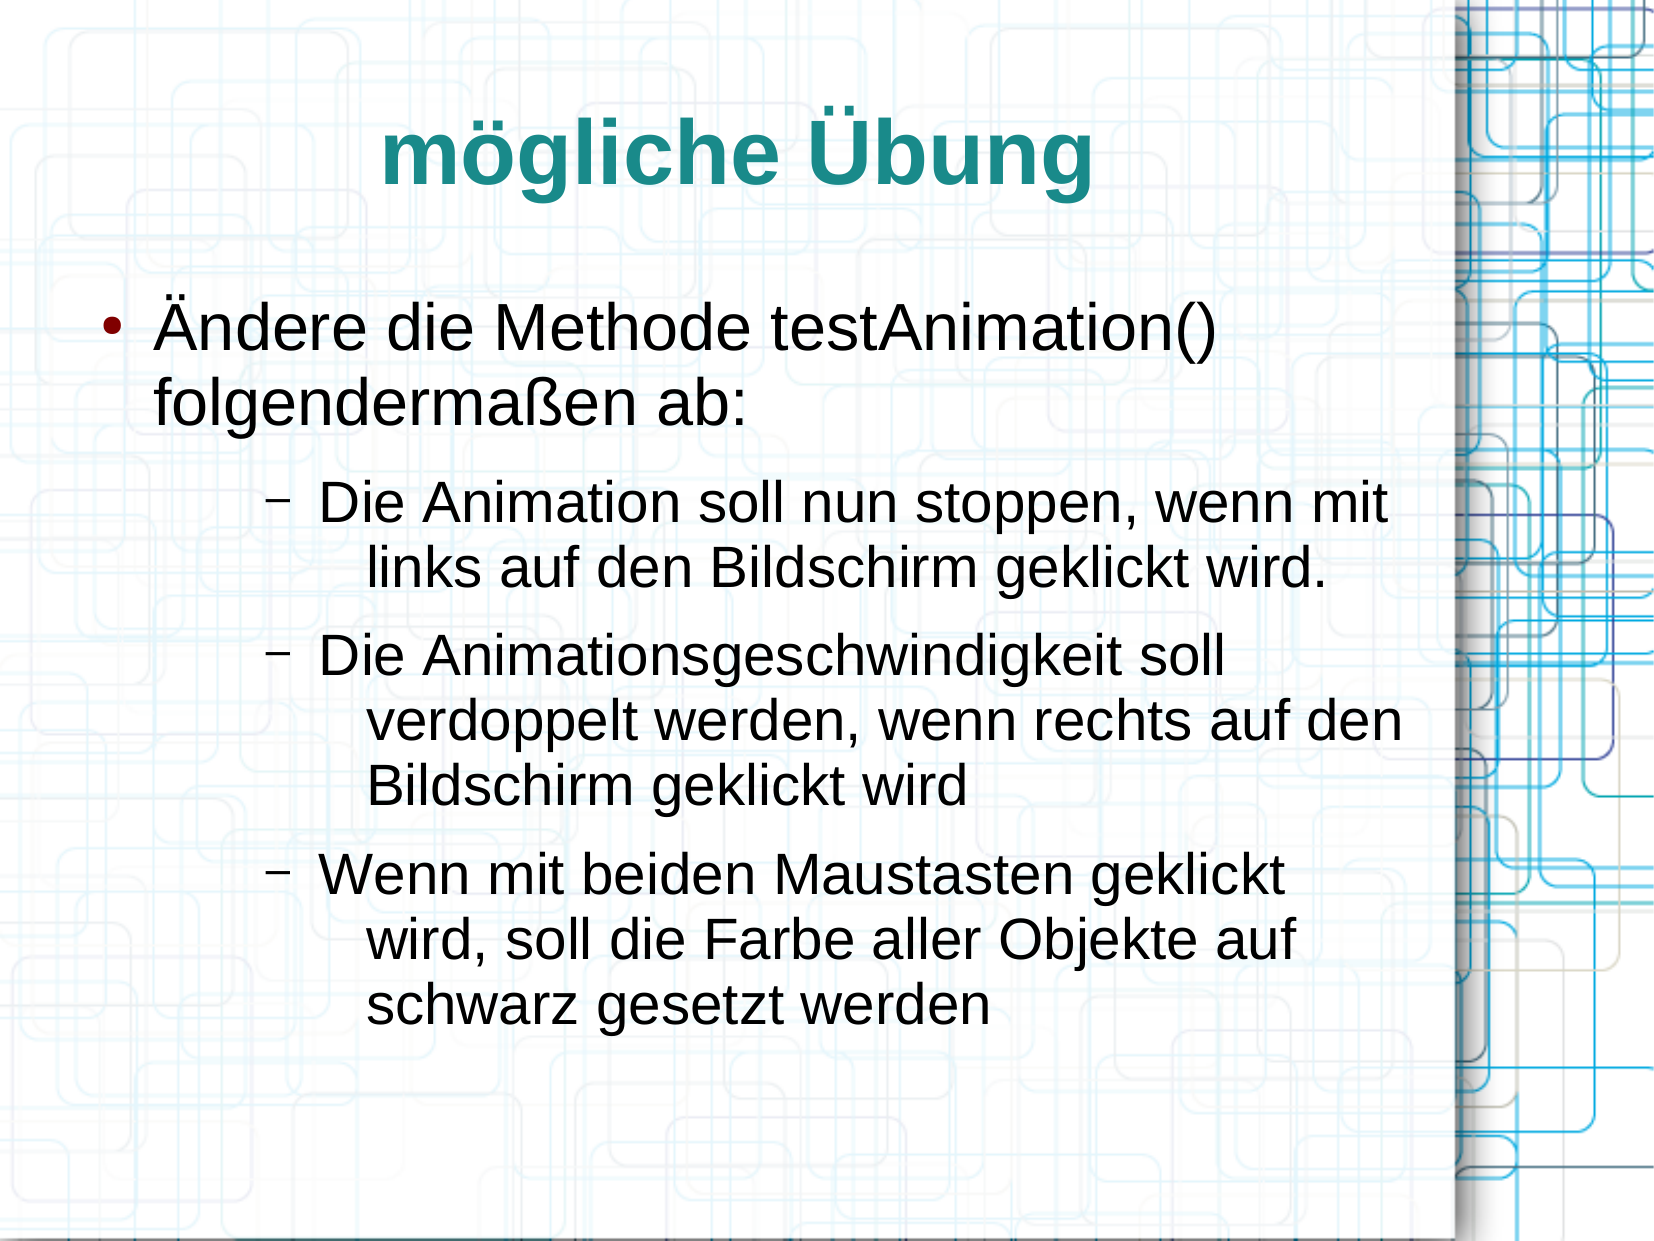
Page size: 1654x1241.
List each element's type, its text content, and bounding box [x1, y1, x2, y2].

title mögliche Übung [59, 49, 1418, 257]
picture [0, 0, 1654, 1241]
list Ändere die Methode testAnimation() folgendermaßen ab: Die Animation soll nun stoppen, wenn mit links auf den Bildschirm geklickt wird. Die Animationsgeschwindigkeit soll verdoppelt werden, wenn rechts auf den Bildschirm geklickt wird Wenn mit beiden Maustasten geklickt wird, soll die Farbe aller Objekte auf schwarz gesetzt werden [82, 290, 1418, 1109]
